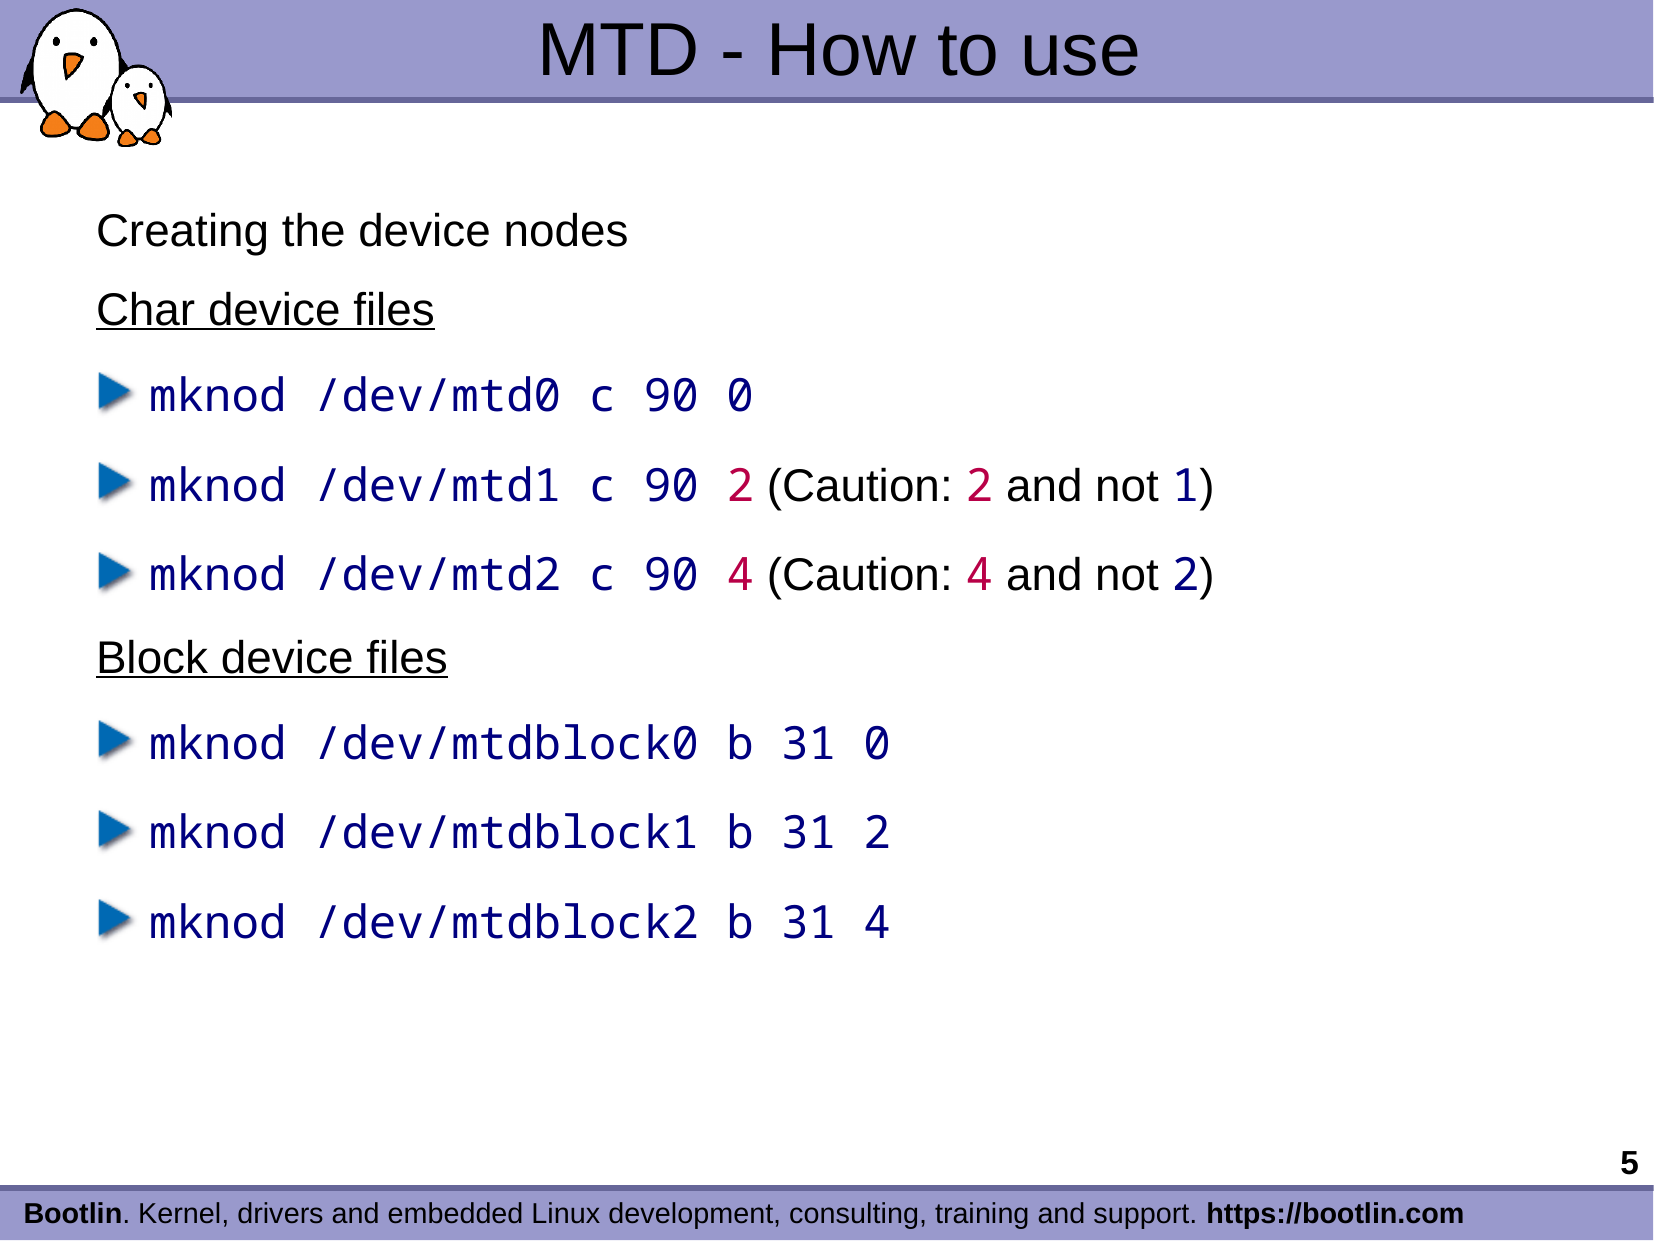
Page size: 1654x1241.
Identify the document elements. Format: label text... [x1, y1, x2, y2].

title MTD - How to use [113, 0, 1566, 100]
list Creating the device nodes Char device files mknod /dev/mtd0 c 90 0 mknod /dev/mtd1 c 90 2 (Caution: 2 and not 1) mknod /dev/mtd2 c 90 4 (Caution: 4 and not 2) Block device files mknod /dev/mtdblock0 b 31 0 mknod /dev/mtdblock1 b 31 2 mknod /dev/mtdblock2 b 31 4 [78, 205, 1491, 1019]
picture [20, 8, 172, 147]
